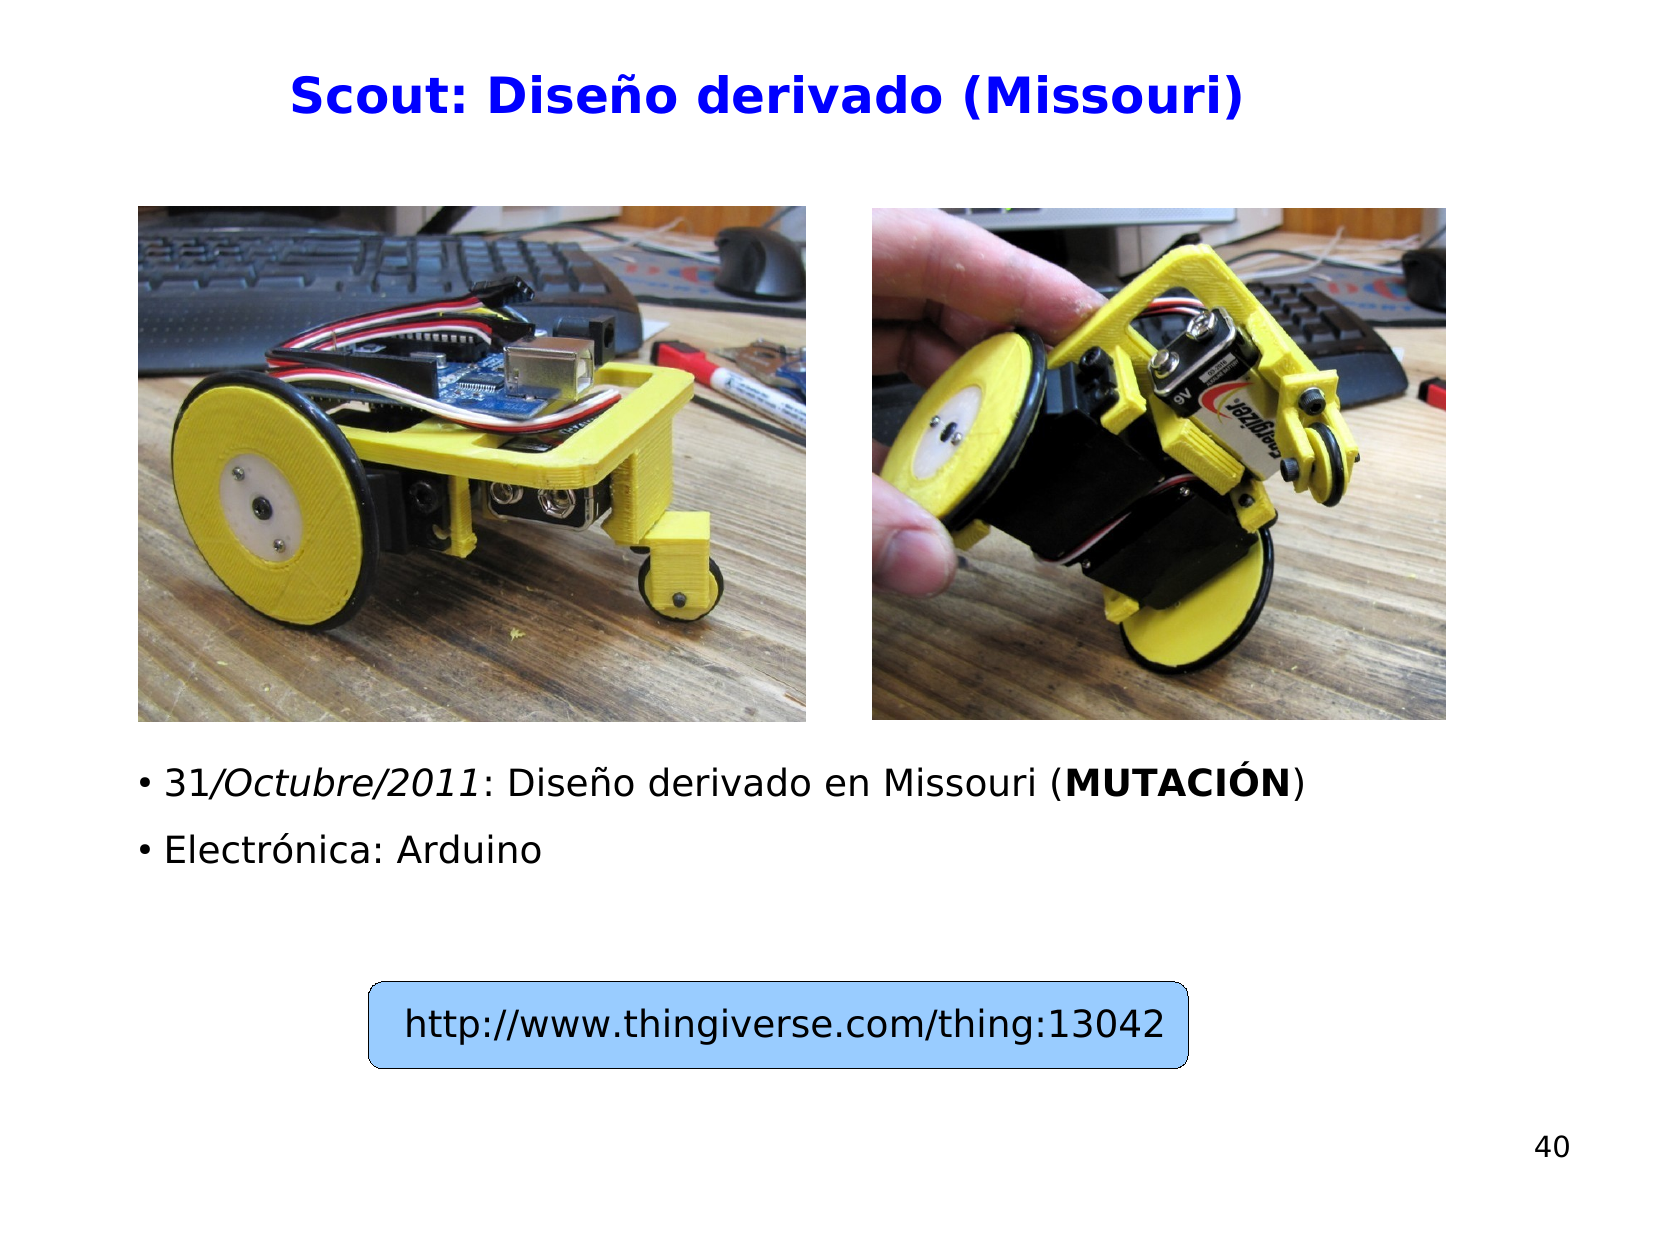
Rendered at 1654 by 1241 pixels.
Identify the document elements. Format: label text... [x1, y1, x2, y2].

text_box [368, 981, 1189, 1069]
text_box Scout: Diseño derivado (Missouri) [274, 59, 1261, 133]
picture [872, 208, 1446, 721]
text_box 31/Octubre/2011: Diseño derivado en Missouri (MUTACIÓN) Electrónica: Arduino [123, 754, 1434, 885]
text_box http://www.thingiverse.com/thing:13042 [389, 995, 1185, 1055]
picture [138, 206, 806, 722]
